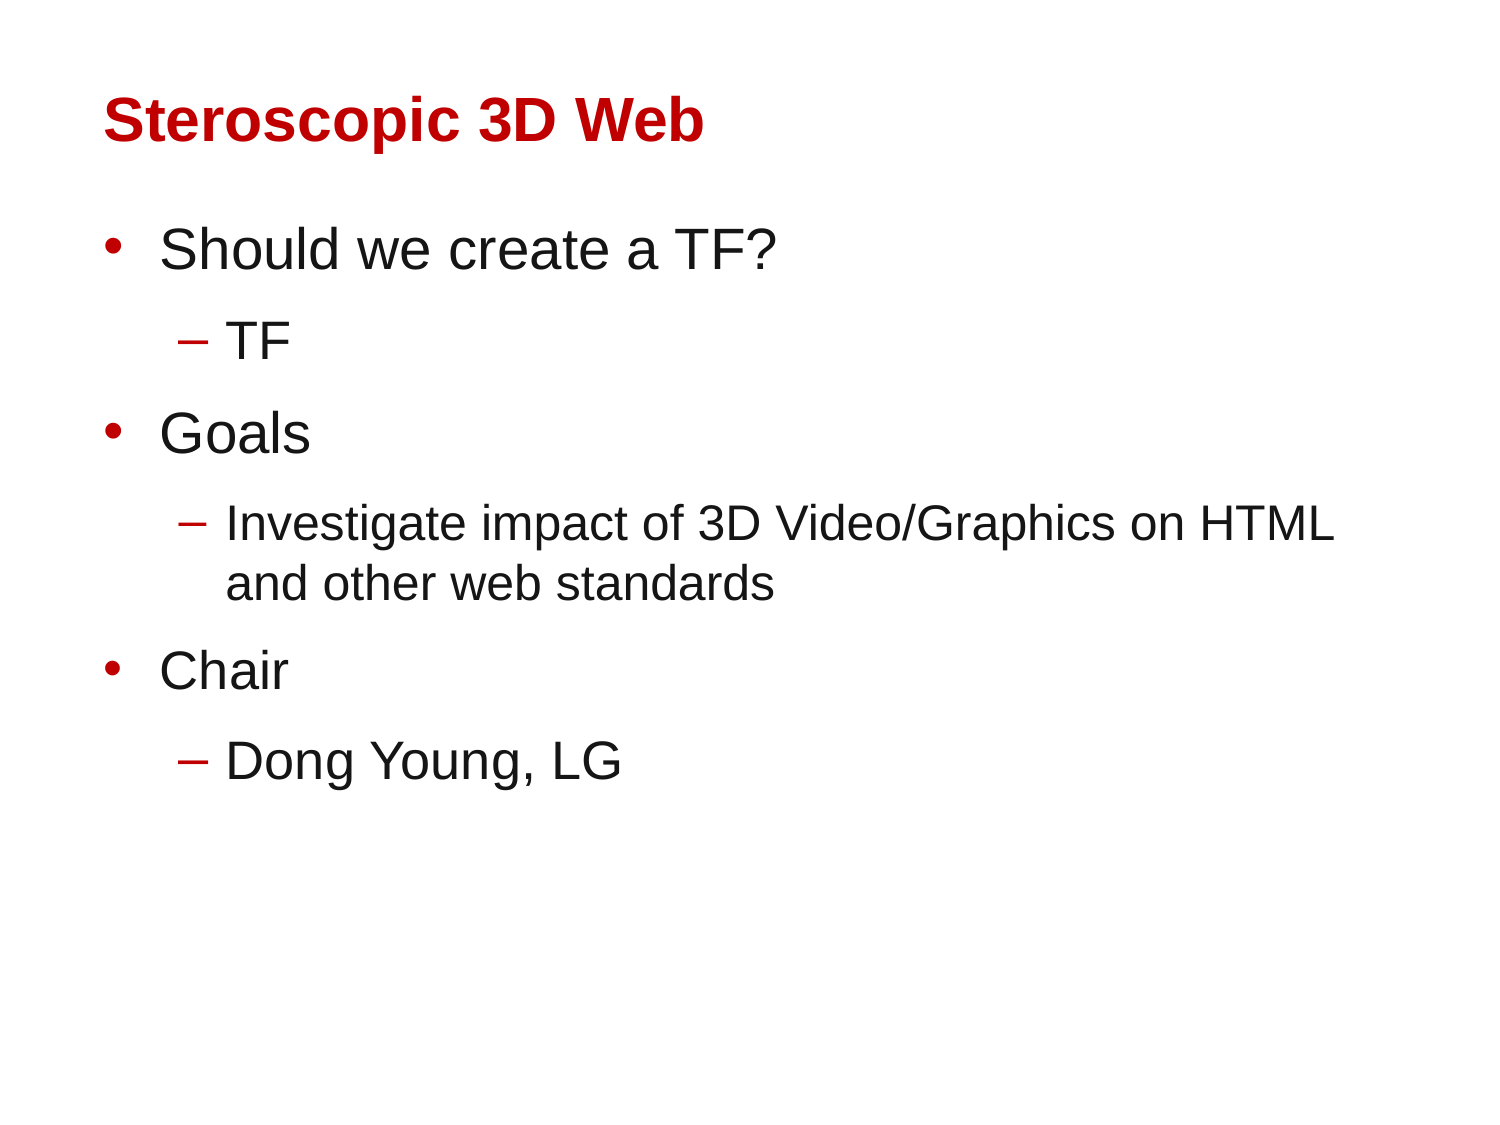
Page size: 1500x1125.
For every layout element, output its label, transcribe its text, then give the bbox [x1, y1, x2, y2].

list Should we create a TF? TF Goals Investigate impact of 3D Video/Graphics on HTML and other web standards Chair Dong Young, LG [88, 203, 1412, 871]
title Steroscopic 3D Web [88, 70, 1412, 162]
